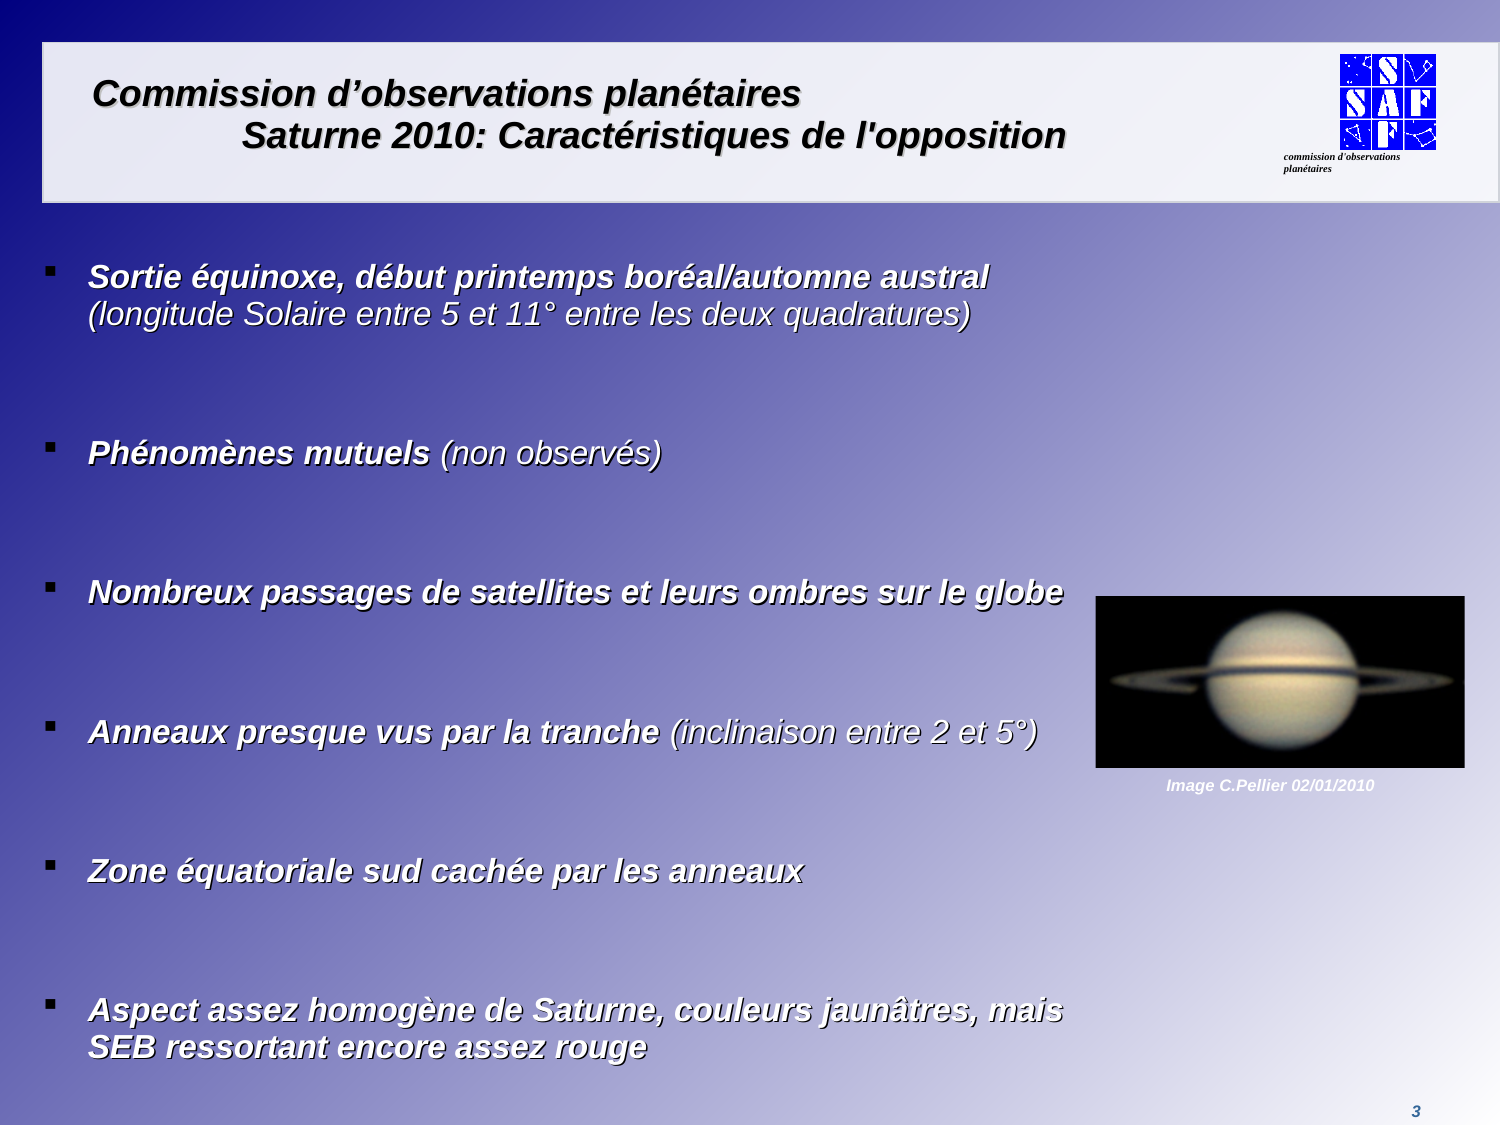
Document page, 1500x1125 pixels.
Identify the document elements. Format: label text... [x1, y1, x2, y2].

text_box Sortie équinoxe, début printemps boréal/automne austral (longitude Solaire entre 5 et 11° entre les deux quadratures) Phénomènes mutuels (non observés) Nombreux passages de satellites et leurs ombres sur le globe Anneaux presque vus par la tranche (inclinaison entre 2 et 5°) Zone équatoriale sud cachée par les anneaux Aspect assez homogène de Saturne, couleurs jaunâtres, mais SEB ressortant encore assez rouge [0, 206, 1093, 1063]
picture [1340, 54, 1436, 150]
text_box Commission d’observations planétaires Saturne 2010: Caractéristiques de l'opposition [76, 54, 1313, 173]
picture [1095, 596, 1465, 768]
text_box Image C.Pellier 02/01/2010 [1151, 767, 1390, 803]
